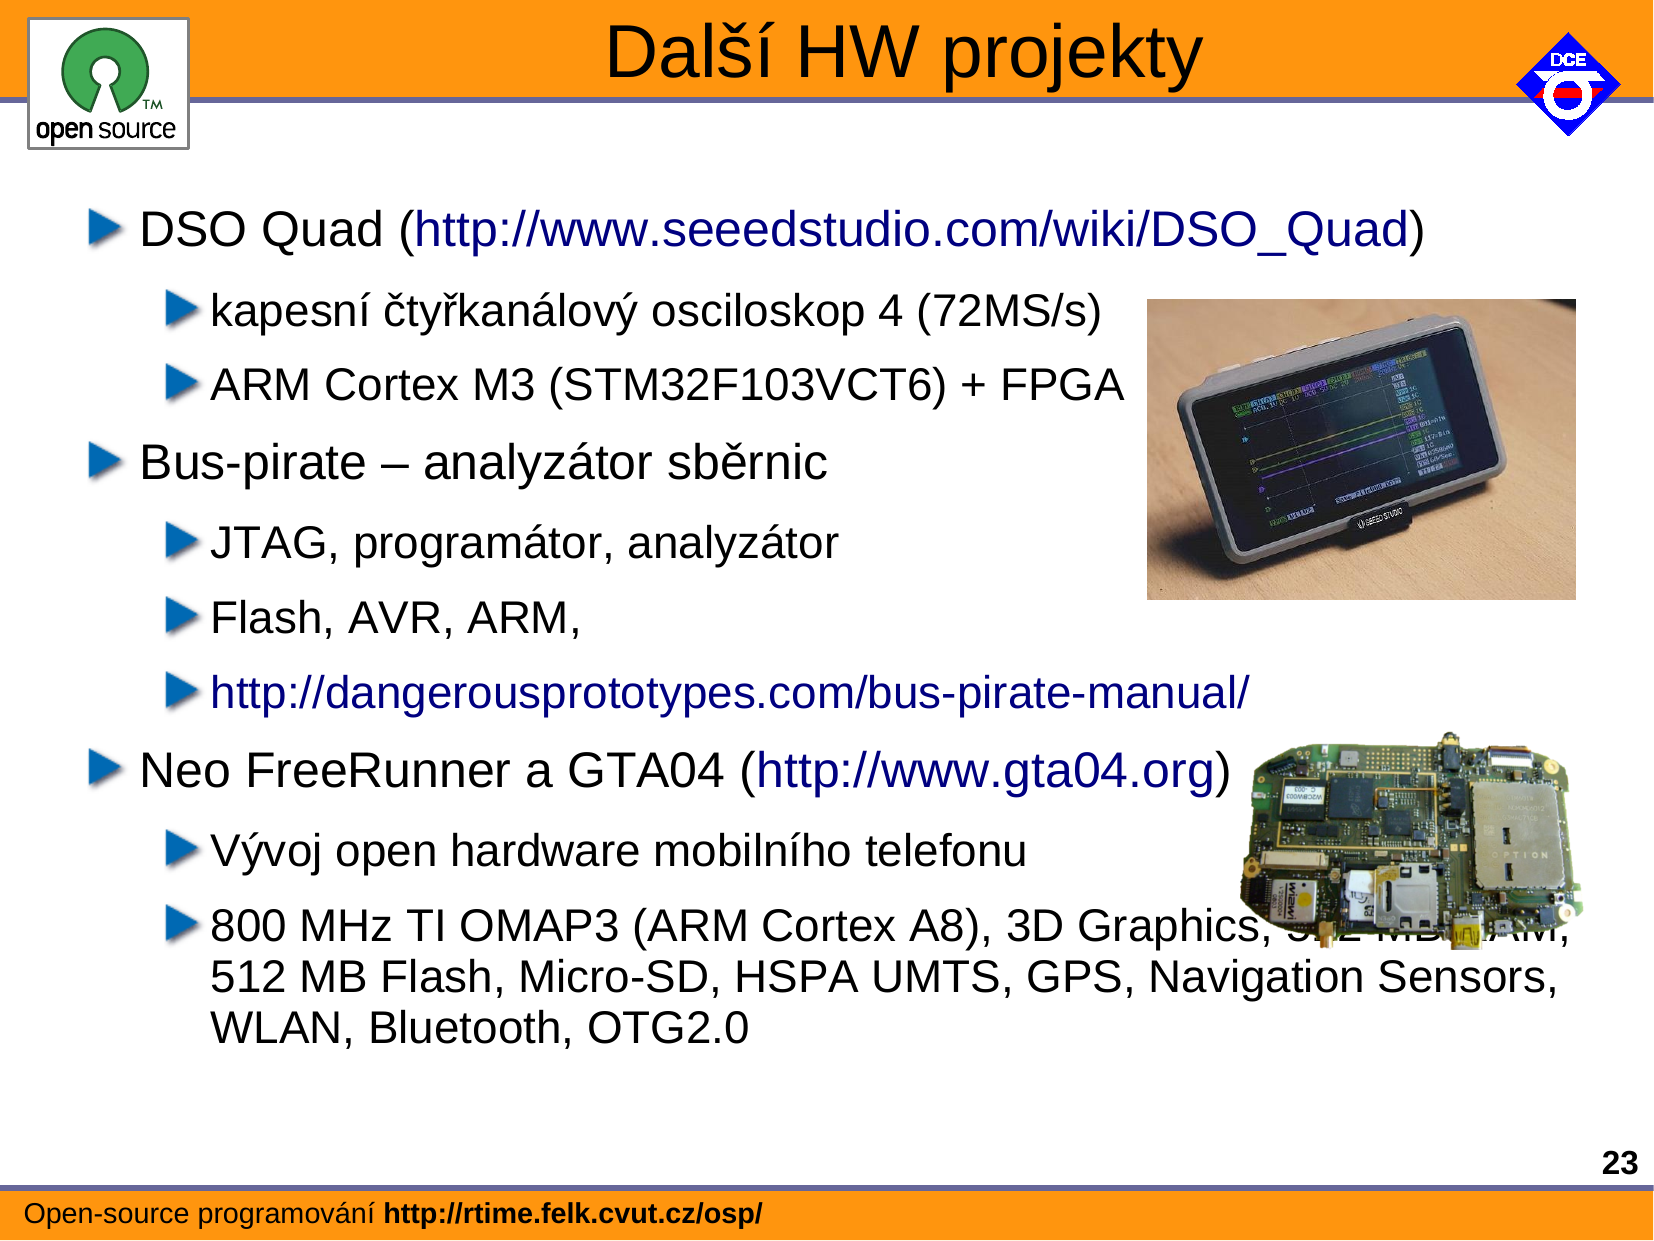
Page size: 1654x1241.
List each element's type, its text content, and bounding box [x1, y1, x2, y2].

title Další HW projekty [178, 4, 1631, 98]
list DSO Quad (http://www.seeedstudio.com/wiki/DSO_Quad) kapesní čtyřkanálový osciloskop 4 (72MS/s) ARM Cortex M3 (STM32F103VCT6) + FPGA Bus-pirate – analyzátor sběrnic JTAG, programátor, analyzátor Flash, AVR, ARM, http://dangerousprototypes.com/bus-pirate-manual/ Neo FreeRunner a GTA04 (http://www.gta04.org) Vývoj open hardware mobilního telefonu 800 MHz TI OMAP3 (ARM Cortex A8), 3D Graphics, 512 MB RAM, 512 MB Flash, Micro-SD, HSPA UMTS, GPS, Navigation Sensors, WLAN, Bluetooth, OTG2.0 [68, 201, 1592, 1124]
picture [1212, 712, 1613, 974]
